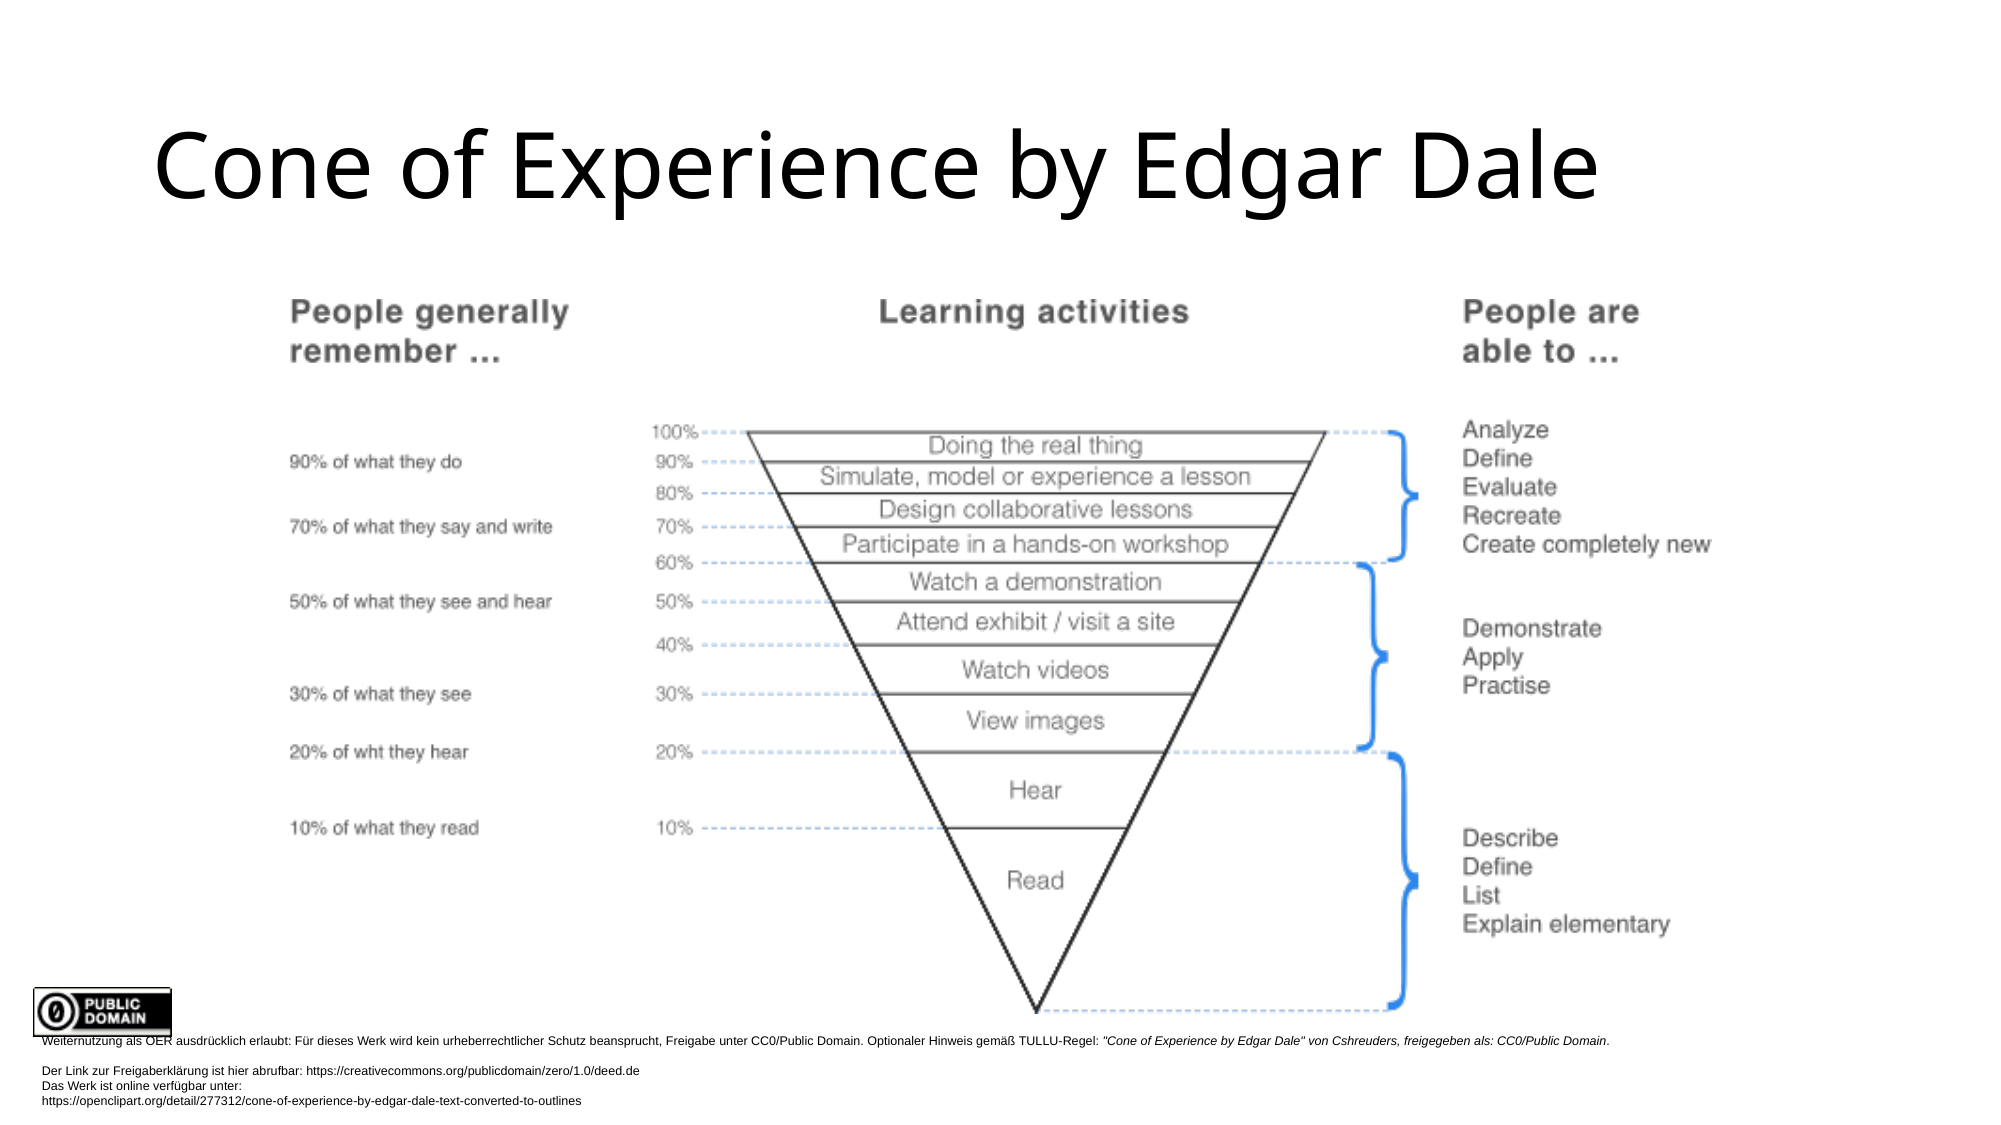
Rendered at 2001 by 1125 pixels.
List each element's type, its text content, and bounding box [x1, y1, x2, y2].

title Cone of Experience by Edgar Dale [137, 59, 1863, 278]
text_box Weiternutzung als OER ausdrücklich erlaubt: Für dieses Werk wird kein urheberrechtlicher Schutz beansprucht, Freigabe unter CC0/Public Domain. Optionaler Hinweis gemäß TULLU-Regel: "Cone of Experience by Edgar Dale" von Cshreuders, freigegeben als: CC0/Public Domain. Der Link zur Freigaberklärung ist hier abrufbar: https://creativecommons.org/publicdomain/zero/1.0/deed.de Das Werk ist online verfügbar unter: https://openclipart.org/detail/277312/cone-of-experience-by-edgar-dale-text-converted-to-outlines [27, 980, 2000, 1115]
picture [289, 299, 1712, 980]
picture [33, 987, 172, 1037]
